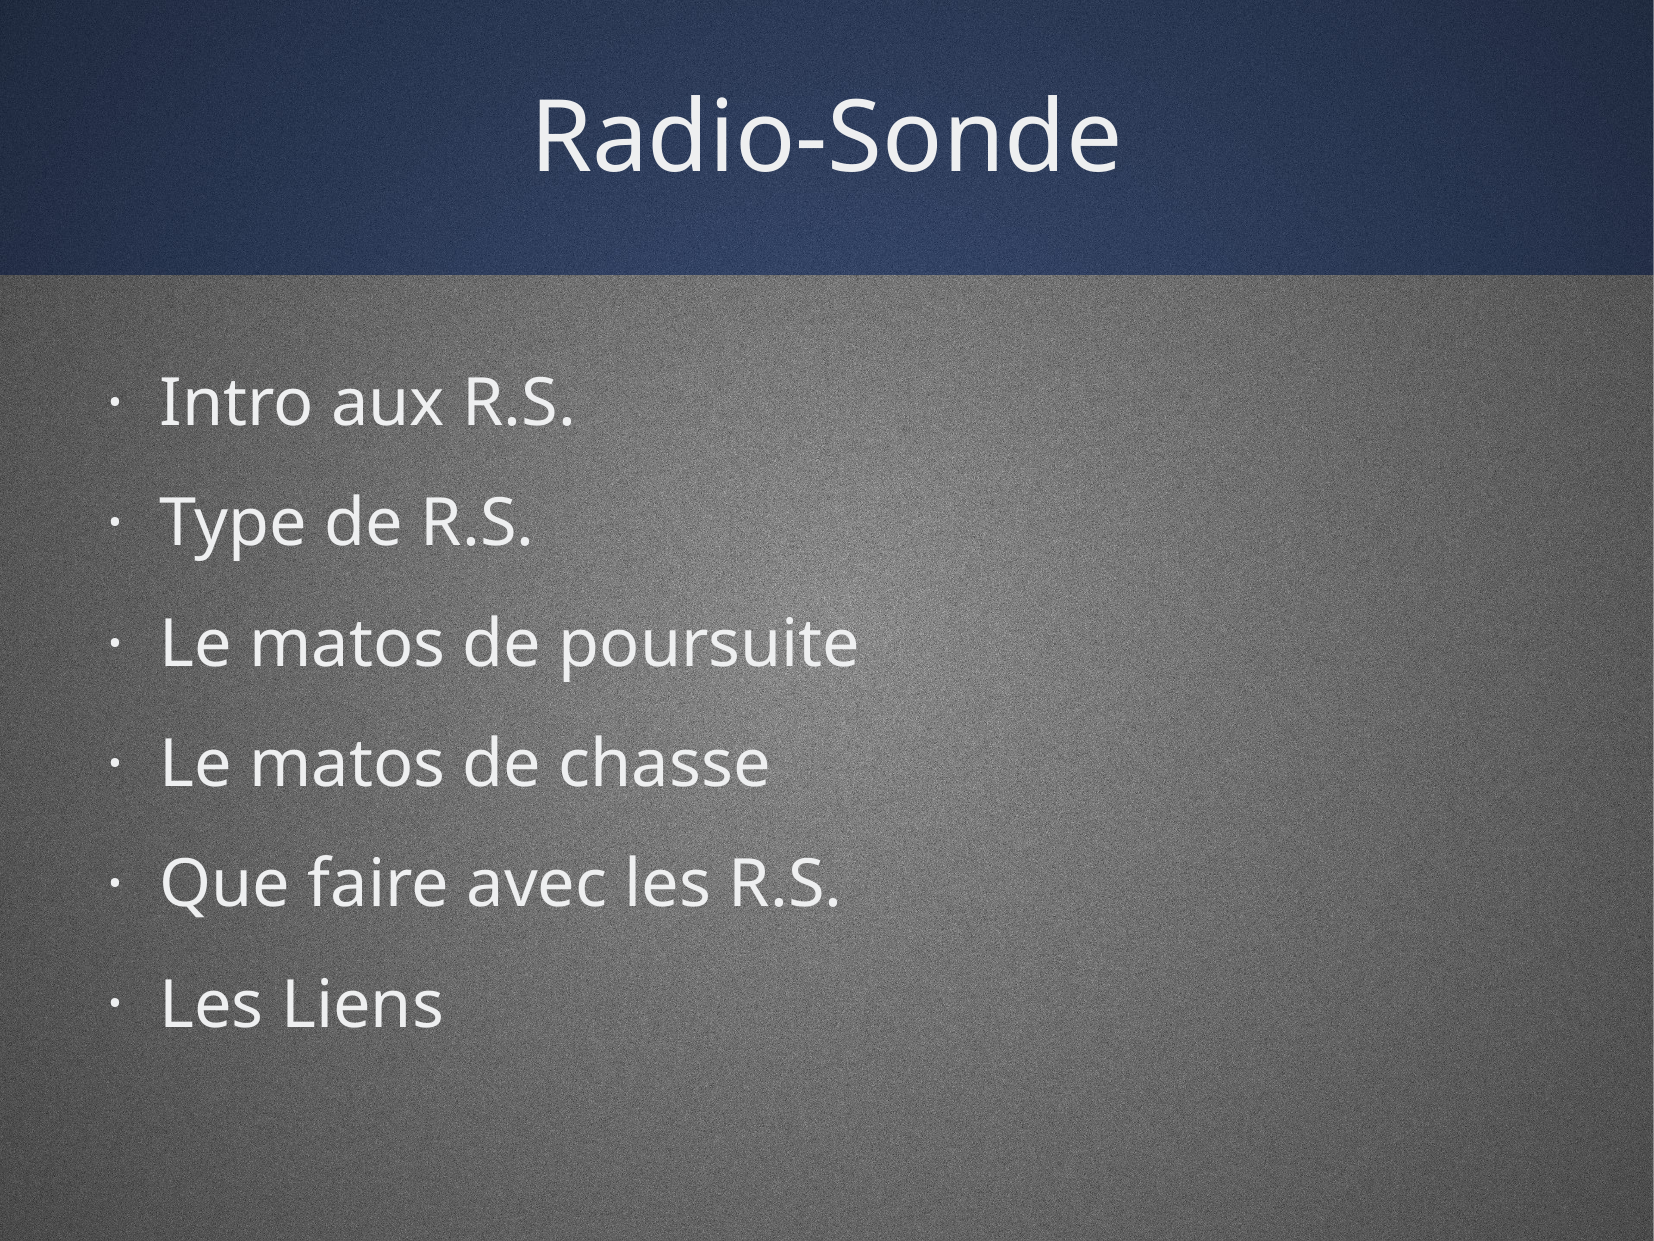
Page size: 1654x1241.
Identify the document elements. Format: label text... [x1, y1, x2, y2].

title Radio-Sonde [88, 29, 1565, 237]
picture [0, 0, 1654, 1241]
list Intro aux R.S. Type de R.S. Le matos de poursuite Le matos de chasse Que faire avec les R.S. Les Liens [88, 354, 1565, 1063]
